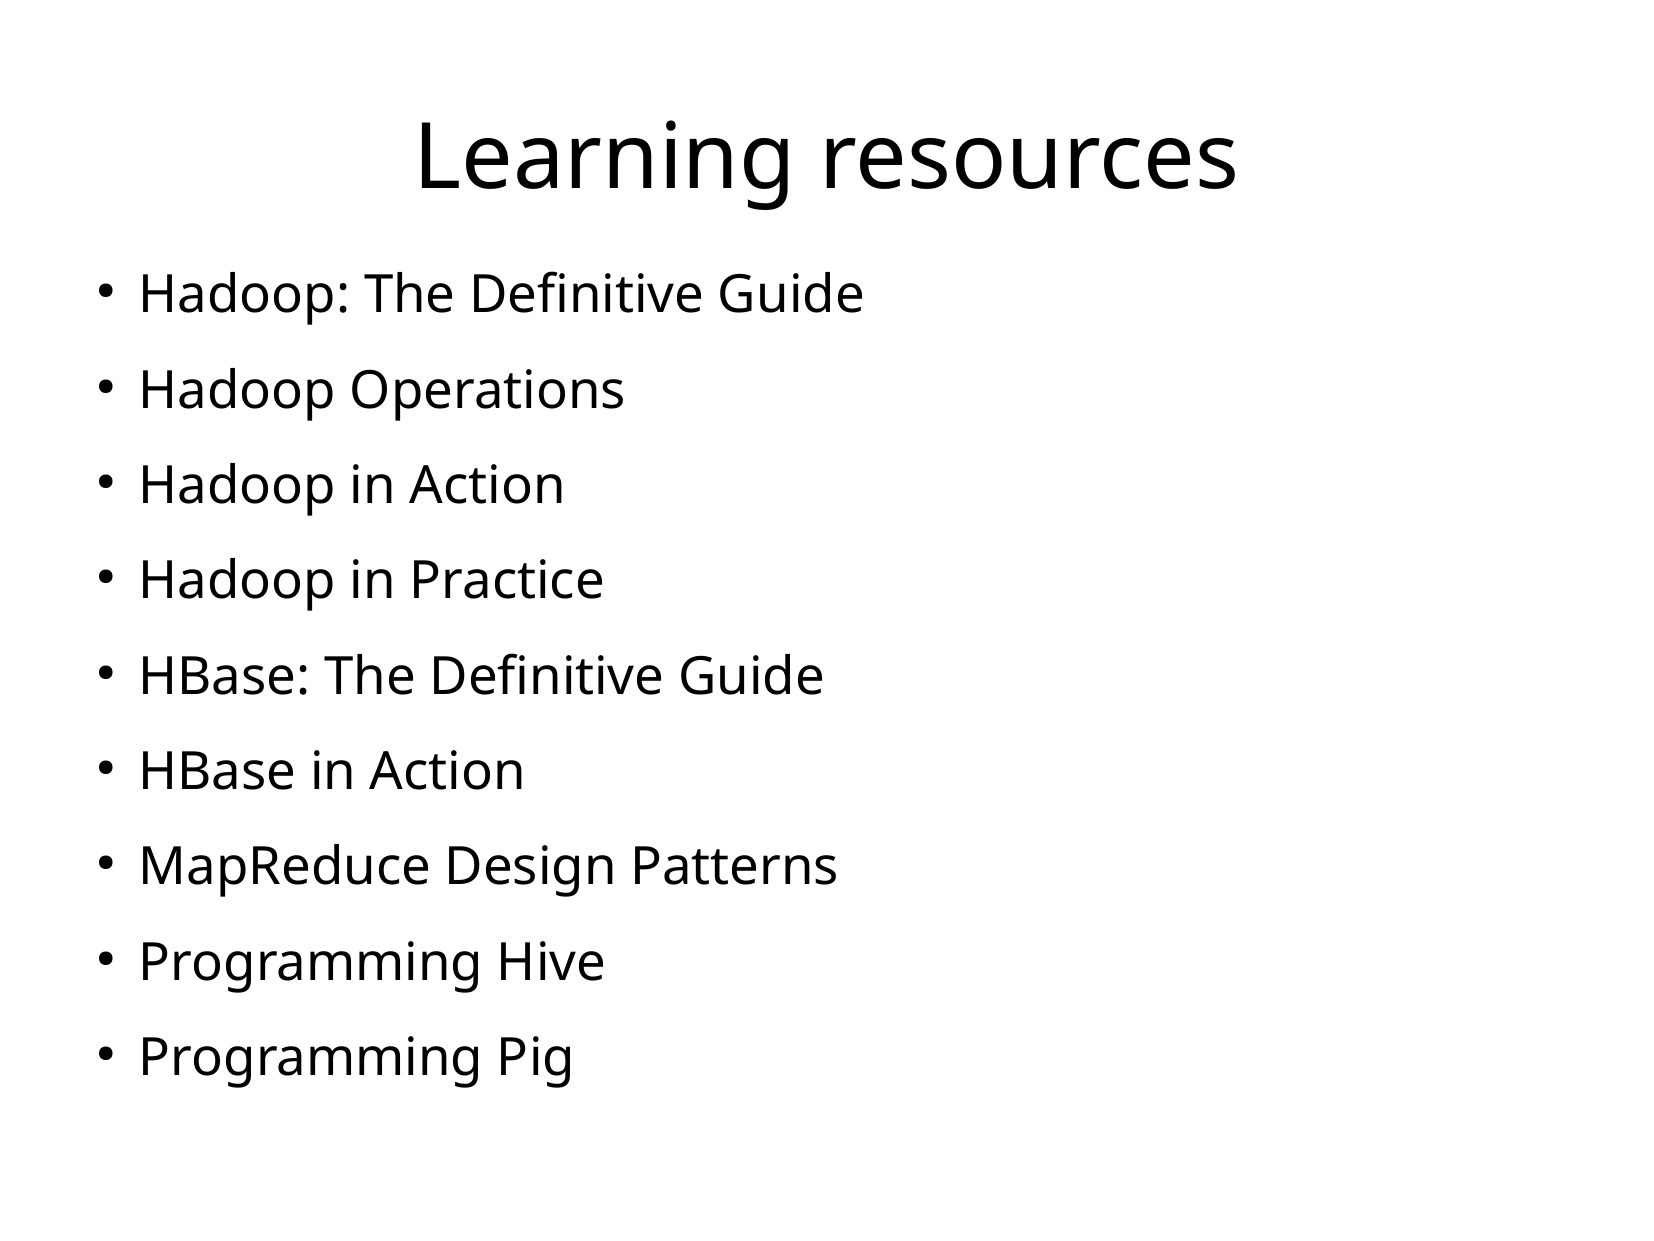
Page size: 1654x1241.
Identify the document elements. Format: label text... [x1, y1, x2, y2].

title Learning resources [82, 49, 1571, 257]
list Hadoop: The Definitive Guide Hadoop Operations Hadoop in Action Hadoop in Practice HBase: The Definitive Guide HBase in Action MapReduce Design Patterns Programming Hive Programming Pig [82, 256, 1538, 1096]
